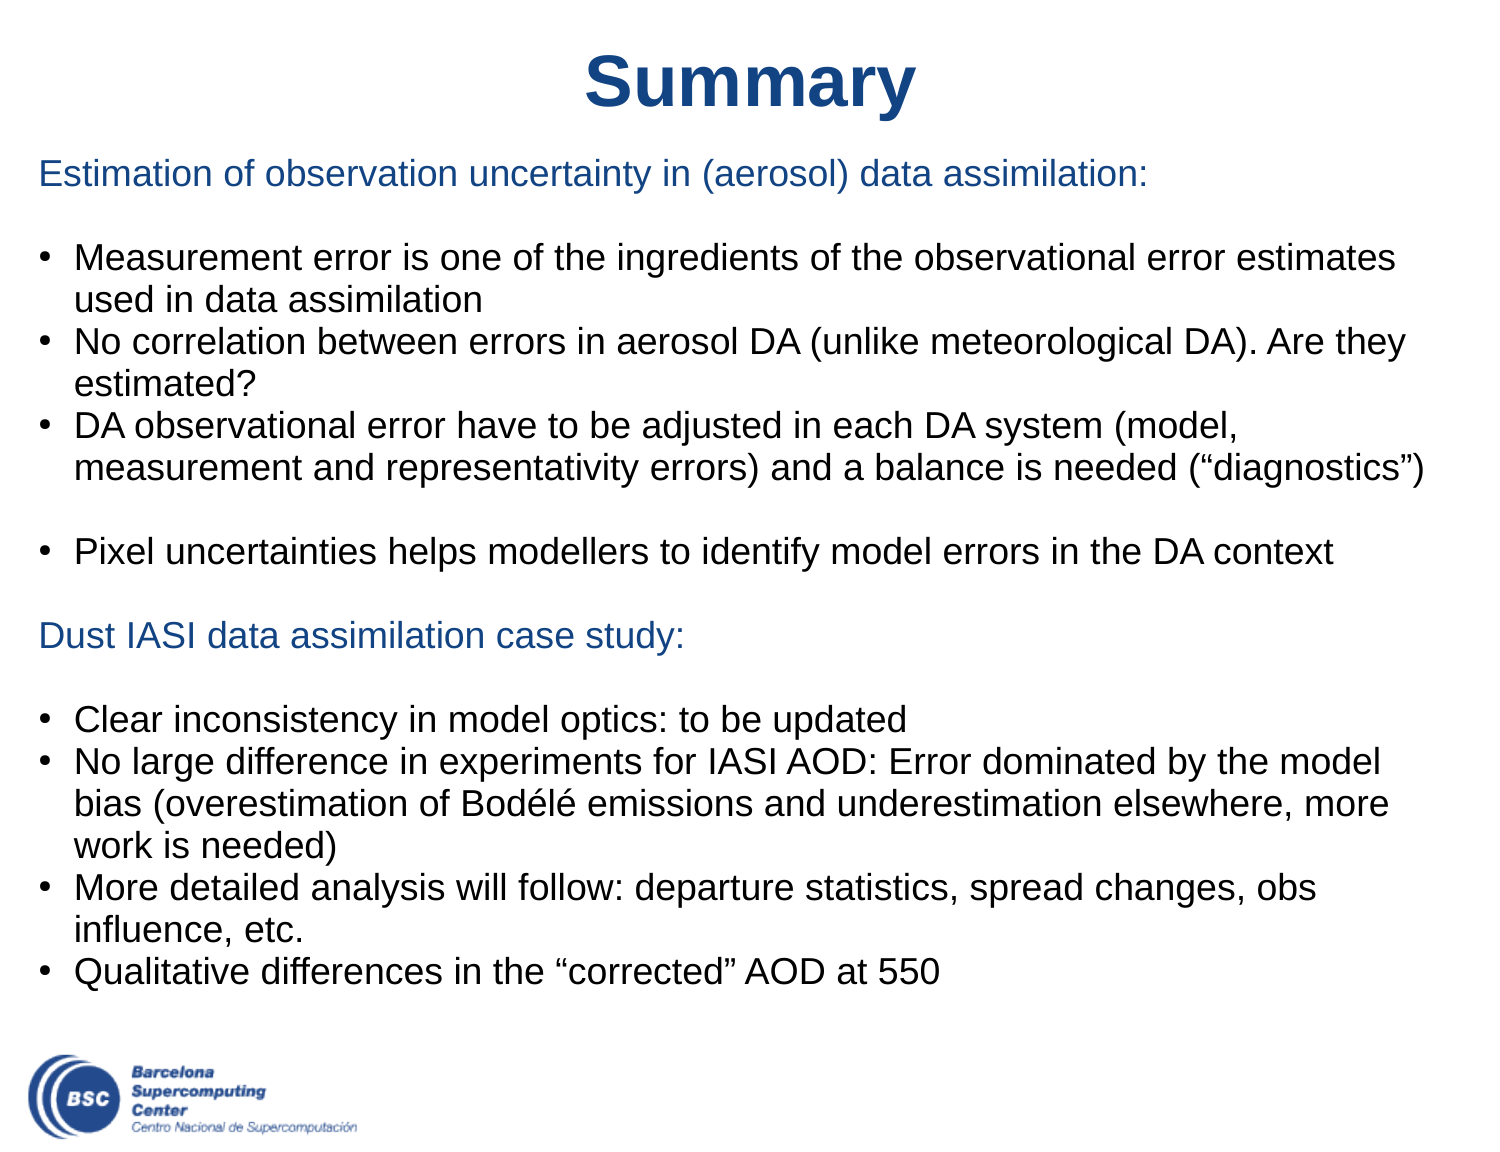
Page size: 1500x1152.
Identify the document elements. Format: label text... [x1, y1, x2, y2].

text_box Summary [76, 36, 1427, 145]
picture [0, 1032, 394, 1152]
text_box Estimation of observation uncertainty in (aerosol) data assimilation: Measurement error is one of the ingredients of the observational error estimates used in data assimilation No correlation between errors in aerosol DA (unlike meteorological DA). Are they estimated? DA observational error have to be adjusted in each DA system (model, measurement and representativity errors) and a balance is needed (“diagnostics”) Pixel uncertainties helps modellers to identify model errors in the DA context Dust IASI data assimilation case study: Clear inconsistency in model optics: to be updated No large difference in experiments for IASI AOD: Error dominated by the model bias (overestimation of Bodélé emissions and underestimation elsewhere, more work is needed) More detailed analysis will follow: departure statistics, spread changes, obs influence, etc. Qualitative differences in the “corrected” AOD at 550 [23, 145, 1453, 1000]
